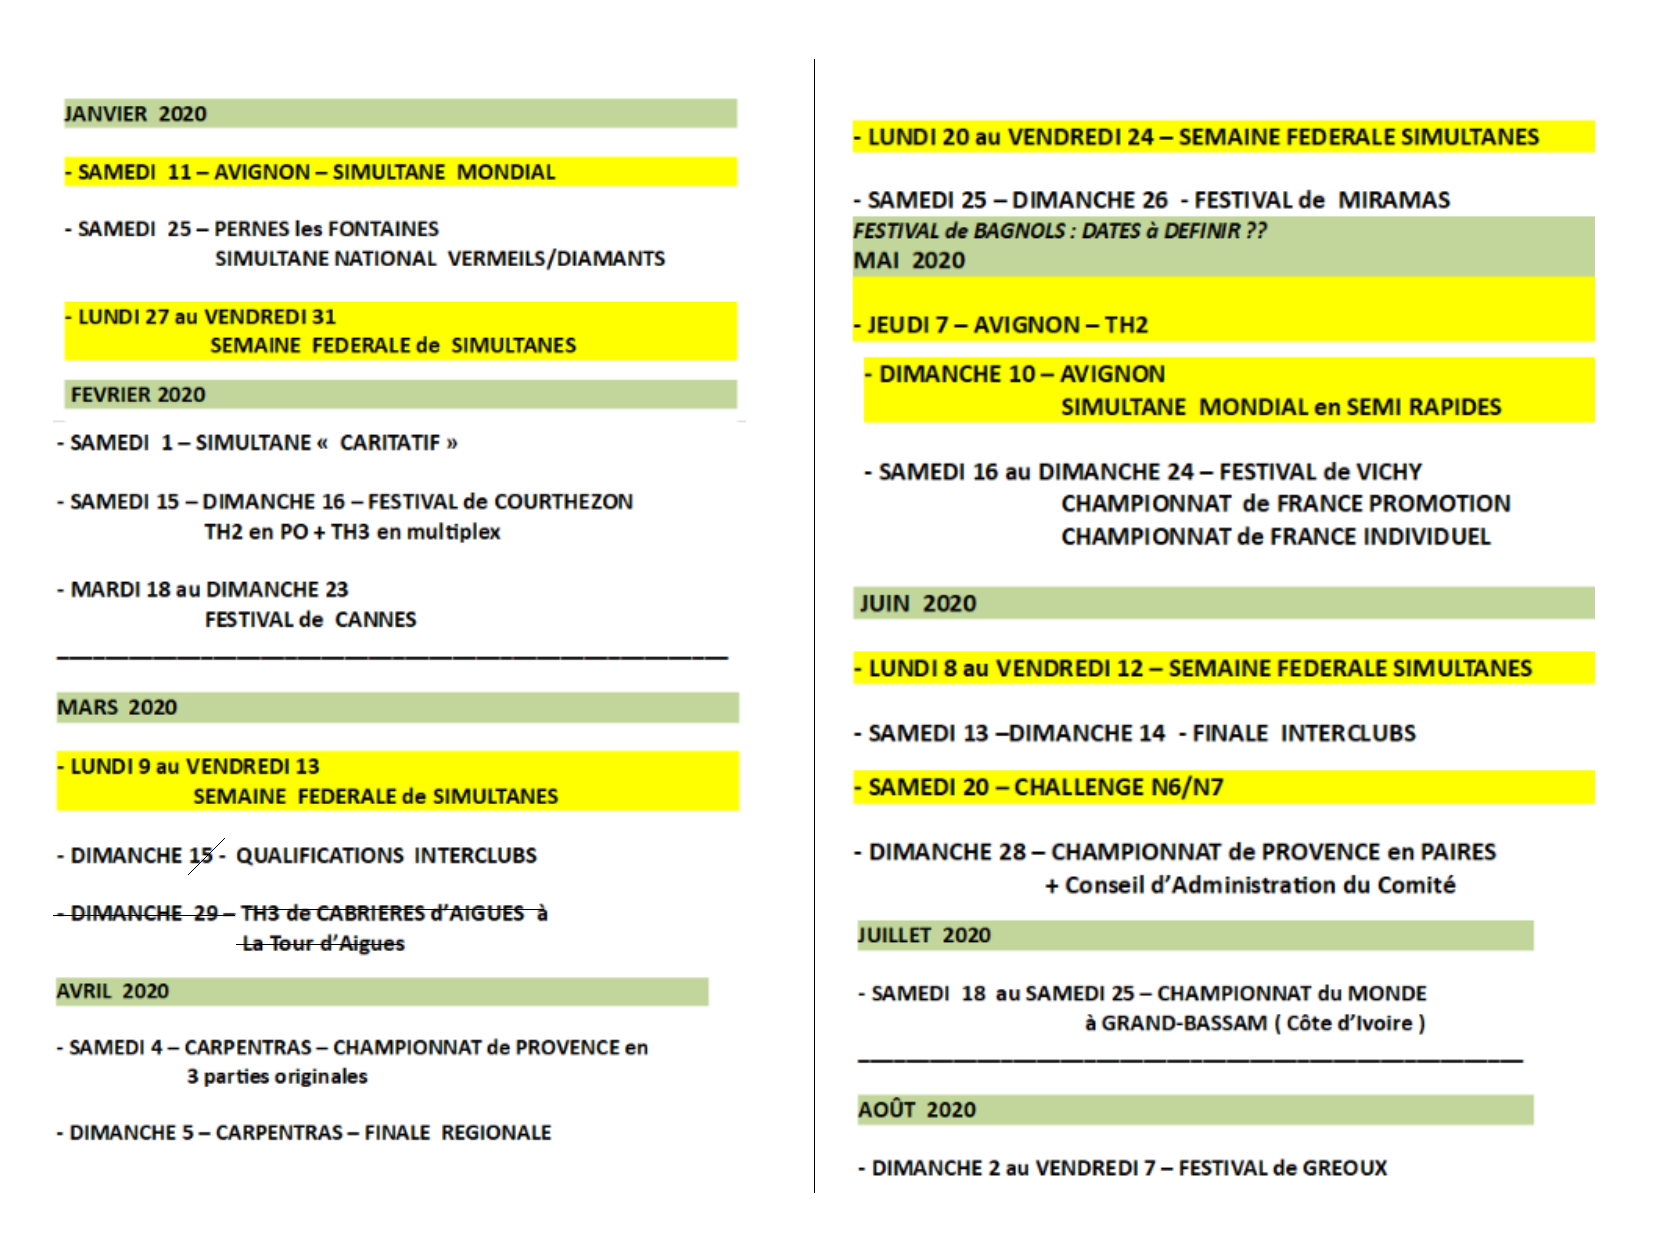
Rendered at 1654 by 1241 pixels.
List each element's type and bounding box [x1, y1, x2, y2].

picture [53, 69, 746, 1159]
picture [850, 104, 1595, 1182]
